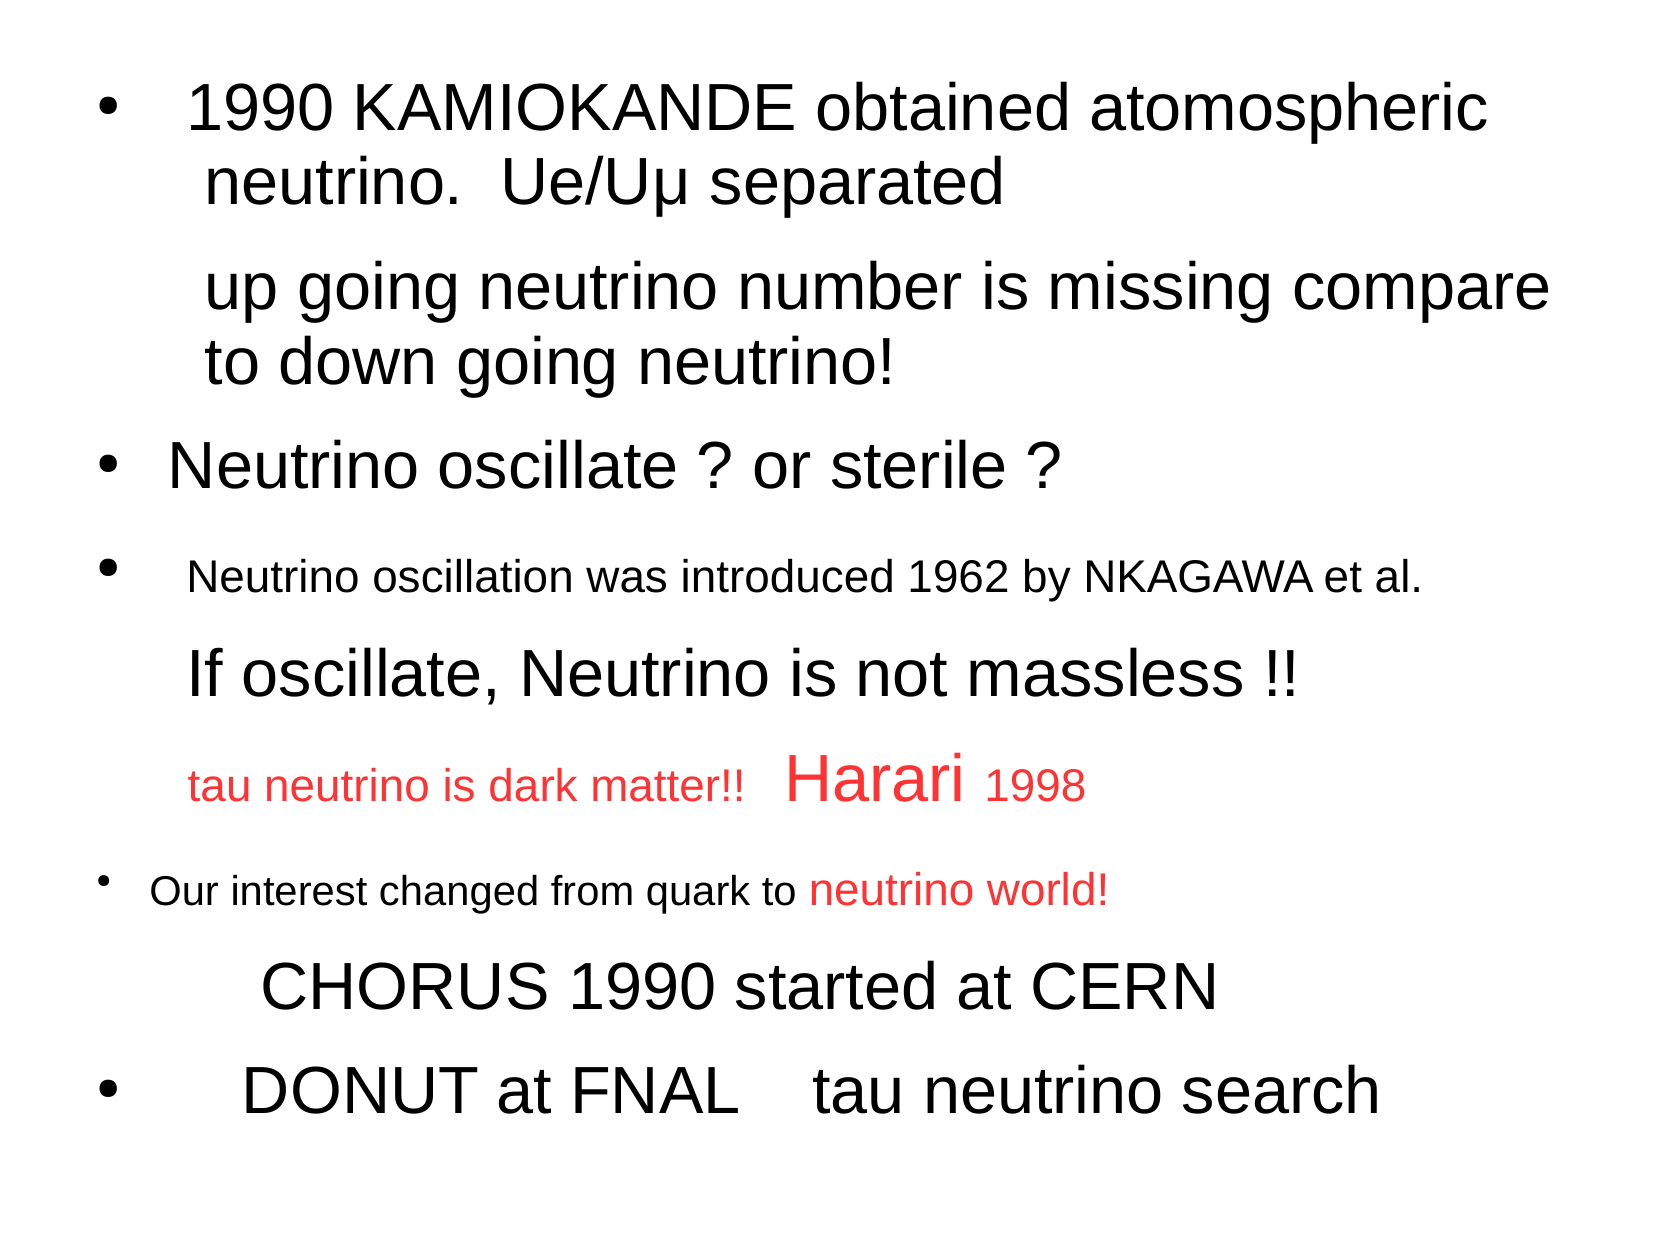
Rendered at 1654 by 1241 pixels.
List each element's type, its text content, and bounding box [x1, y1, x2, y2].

list 1990 KAMIOKANDE obtained atomospheric neutrino. Ue/Uμ separated up going neutrino number is missing compare to down going neutrino! Neutrino oscillate ? or sterile ? Neutrino oscillation was introduced 1962 by NKAGAWA et al. If oscillate, Neutrino is not massless !! tau neutrino is dark matter!! Harari 1998 Our interest changed from quark to neutrino world! CHORUS 1990 started at CERN DONUT at FNAL tau neutrino search [78, 69, 1567, 1129]
